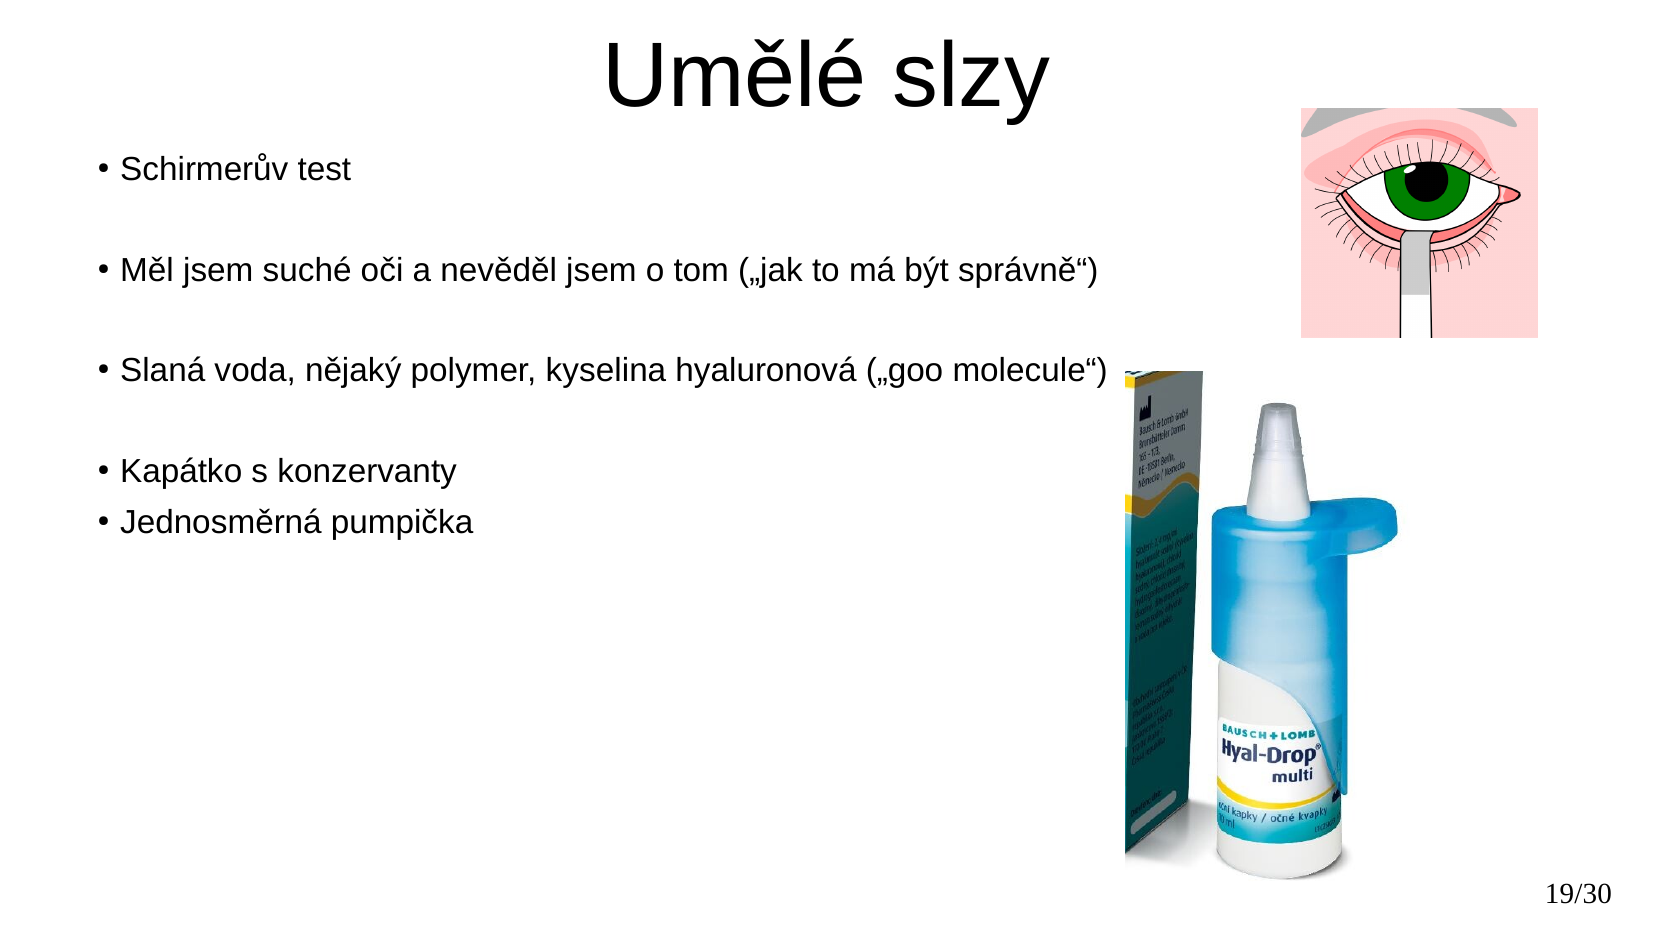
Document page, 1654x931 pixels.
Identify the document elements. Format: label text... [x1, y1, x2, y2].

picture [1301, 108, 1538, 338]
title Umělé slzy [82, 23, 1571, 127]
list Schirmerův test Měl jsem suché oči a nevěděl jsem o tom („jak to má být správně“) Slaná voda, nějaký polymer, kyselina hyaluronová („goo molecule“) Kapátko s konzervanty Jednosměrná pumpička [82, 150, 1571, 901]
picture [1125, 371, 1426, 901]
